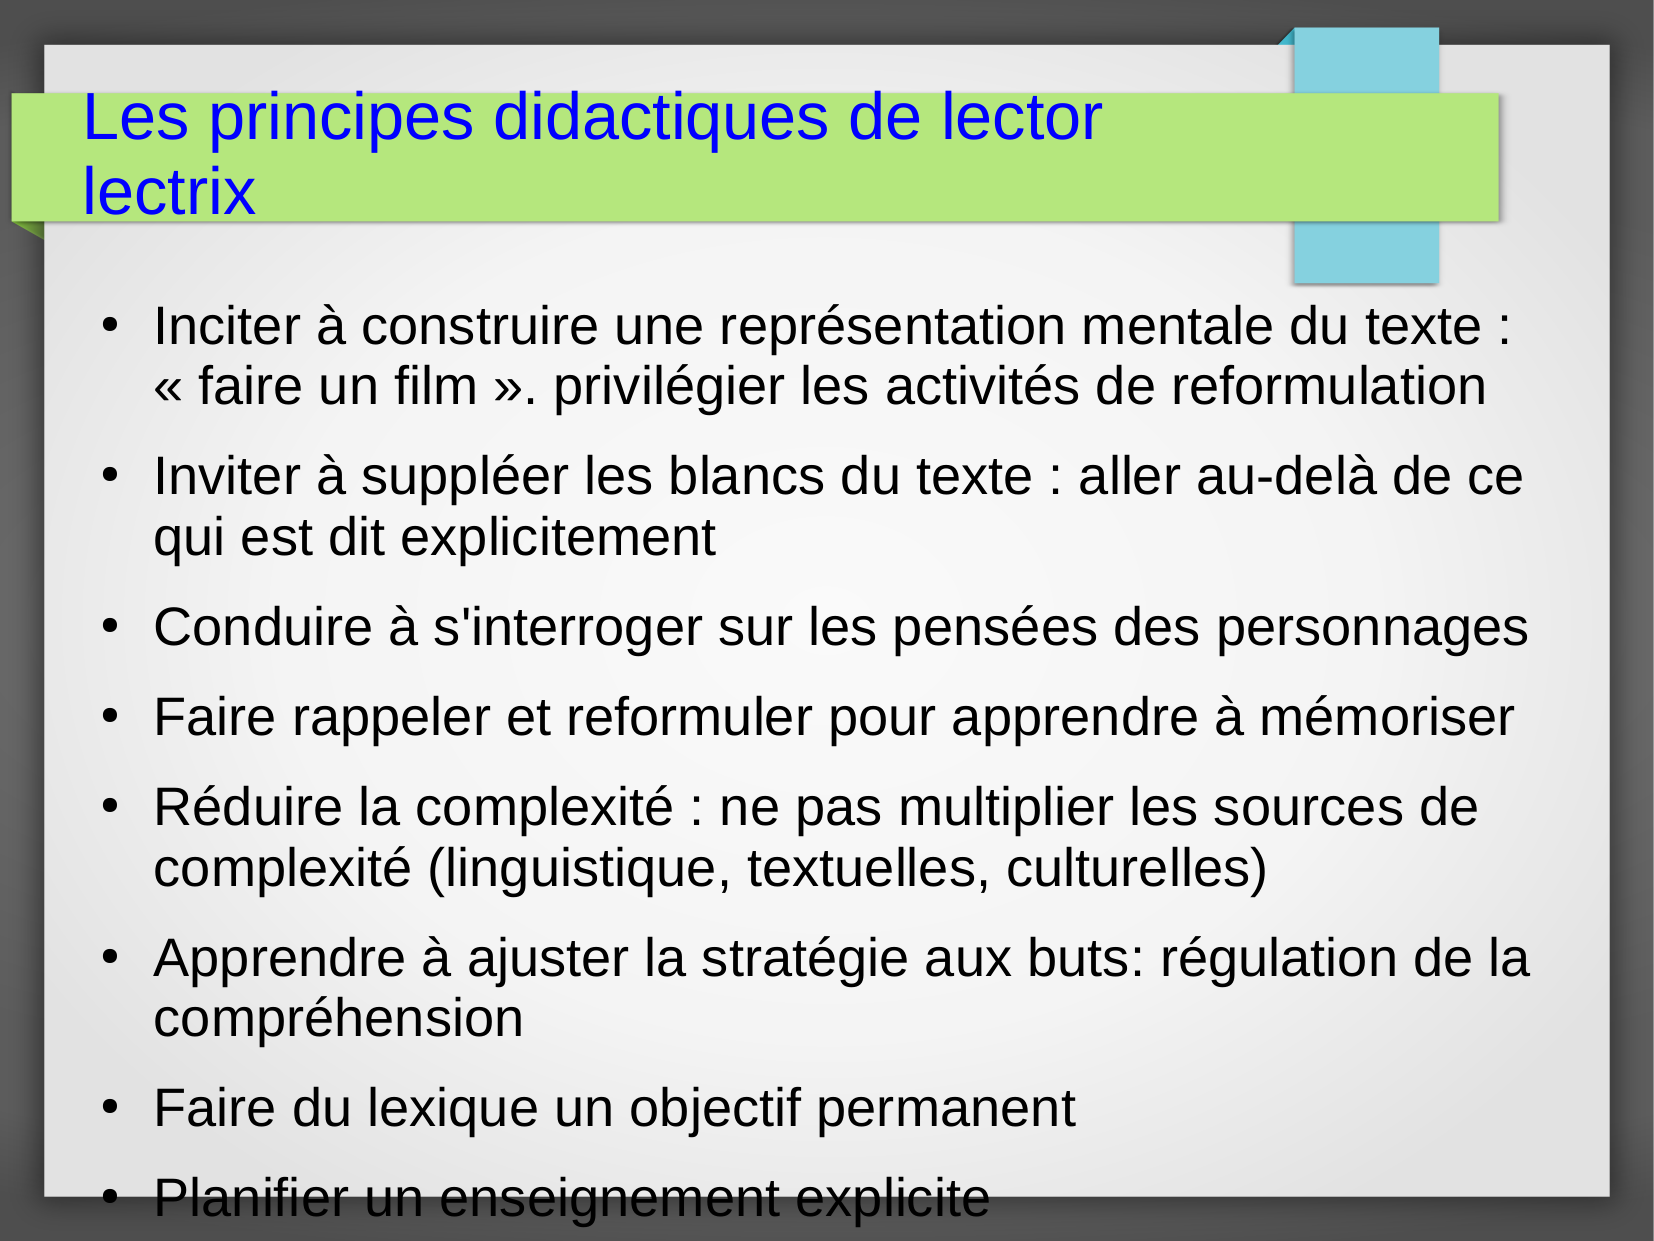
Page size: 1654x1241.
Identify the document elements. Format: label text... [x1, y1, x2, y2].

title Les principes didactiques de lector lectrix [82, 78, 1264, 229]
list Inciter à construire une représentation mentale du texte : « faire un film ». privilégier les activités de reformulation Inviter à suppléer les blancs du texte : aller au-delà de ce qui est dit explicitement Conduire à s'interroger sur les pensées des personnages Faire rappeler et reformuler pour apprendre à mémoriser Réduire la complexité : ne pas multiplier les sources de complexité (linguistique, textuelles, culturelles) Apprendre à ajuster la stratégie aux buts: régulation de la compréhension Faire du lexique un objectif permanent Planifier un enseignement explicite [82, 295, 1571, 1015]
picture [0, 0, 1654, 1241]
